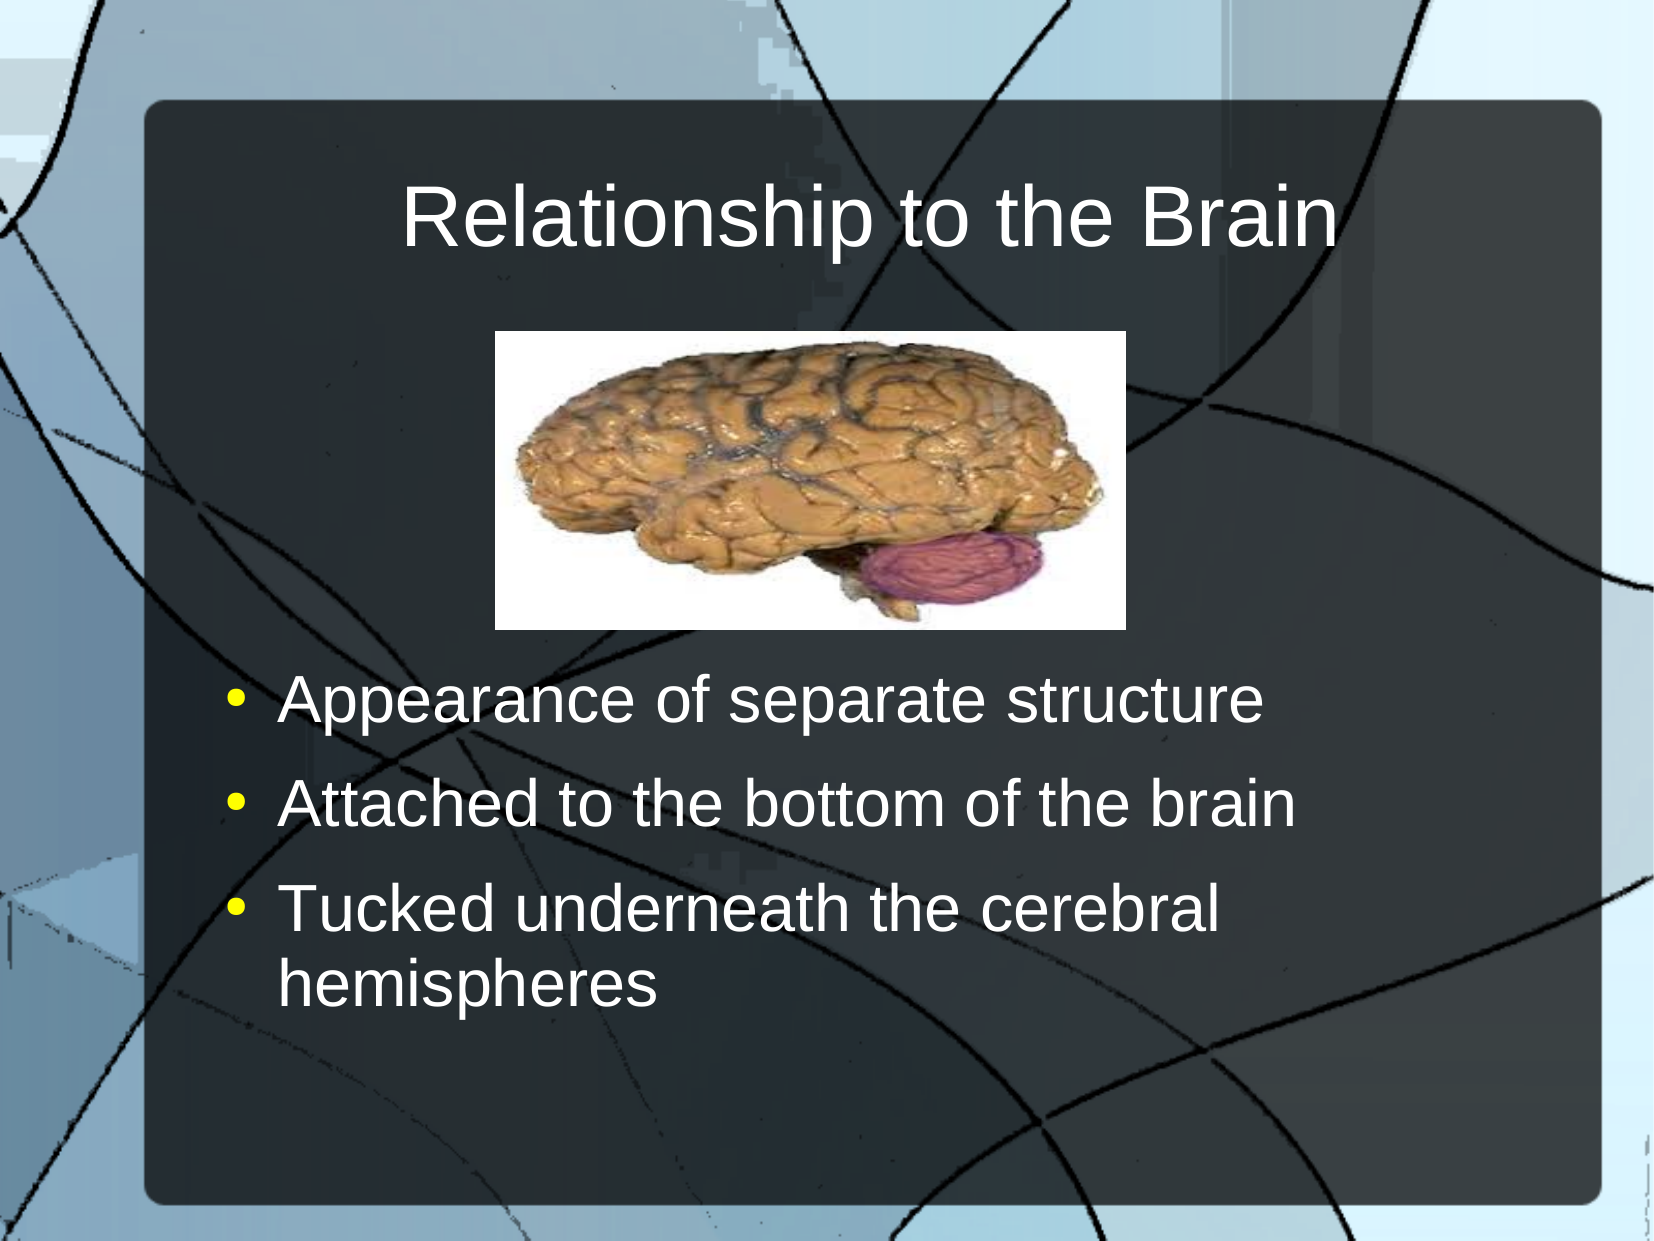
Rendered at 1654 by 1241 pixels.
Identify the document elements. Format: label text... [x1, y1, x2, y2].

title Relationship to the Brain [159, 108, 1583, 325]
list Appearance of separate structure Attached to the bottom of the brain Tucked underneath the cerebral hemispheres [206, 349, 1571, 1034]
picture [0, 0, 1654, 1241]
